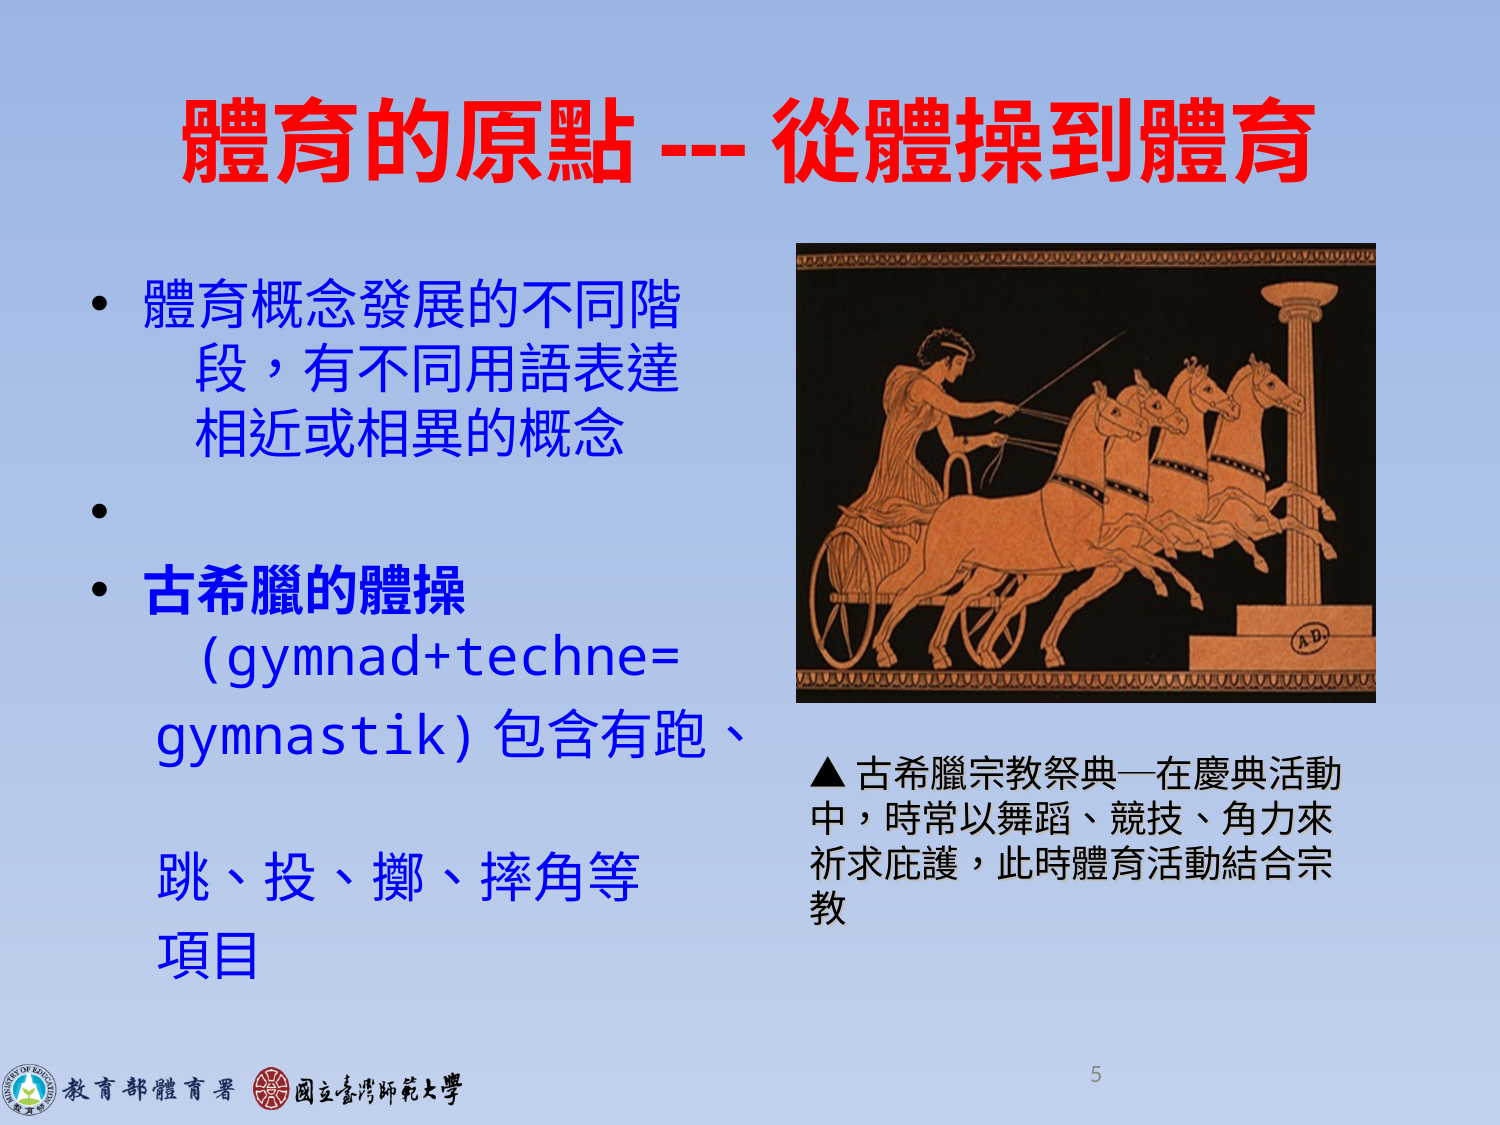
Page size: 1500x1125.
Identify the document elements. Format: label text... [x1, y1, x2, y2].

text_box [1074, 1042, 1426, 1103]
title 體育的原點---從體操到體育 [75, 45, 1426, 233]
list 體育概念發展的不同階段，有不同用語表達相近或相異的概念 古希臘的體操(gymnad+techne= gymnastik)包含有跑、 跳、投、擲、摔角等 項目 [75, 262, 738, 1005]
picture [796, 243, 1376, 703]
text_box ▲古希臘宗教祭典─在慶典活動中，時常以舞蹈、競技、角力來祈求庇護，此時體育活動結合宗教 [794, 743, 1375, 938]
